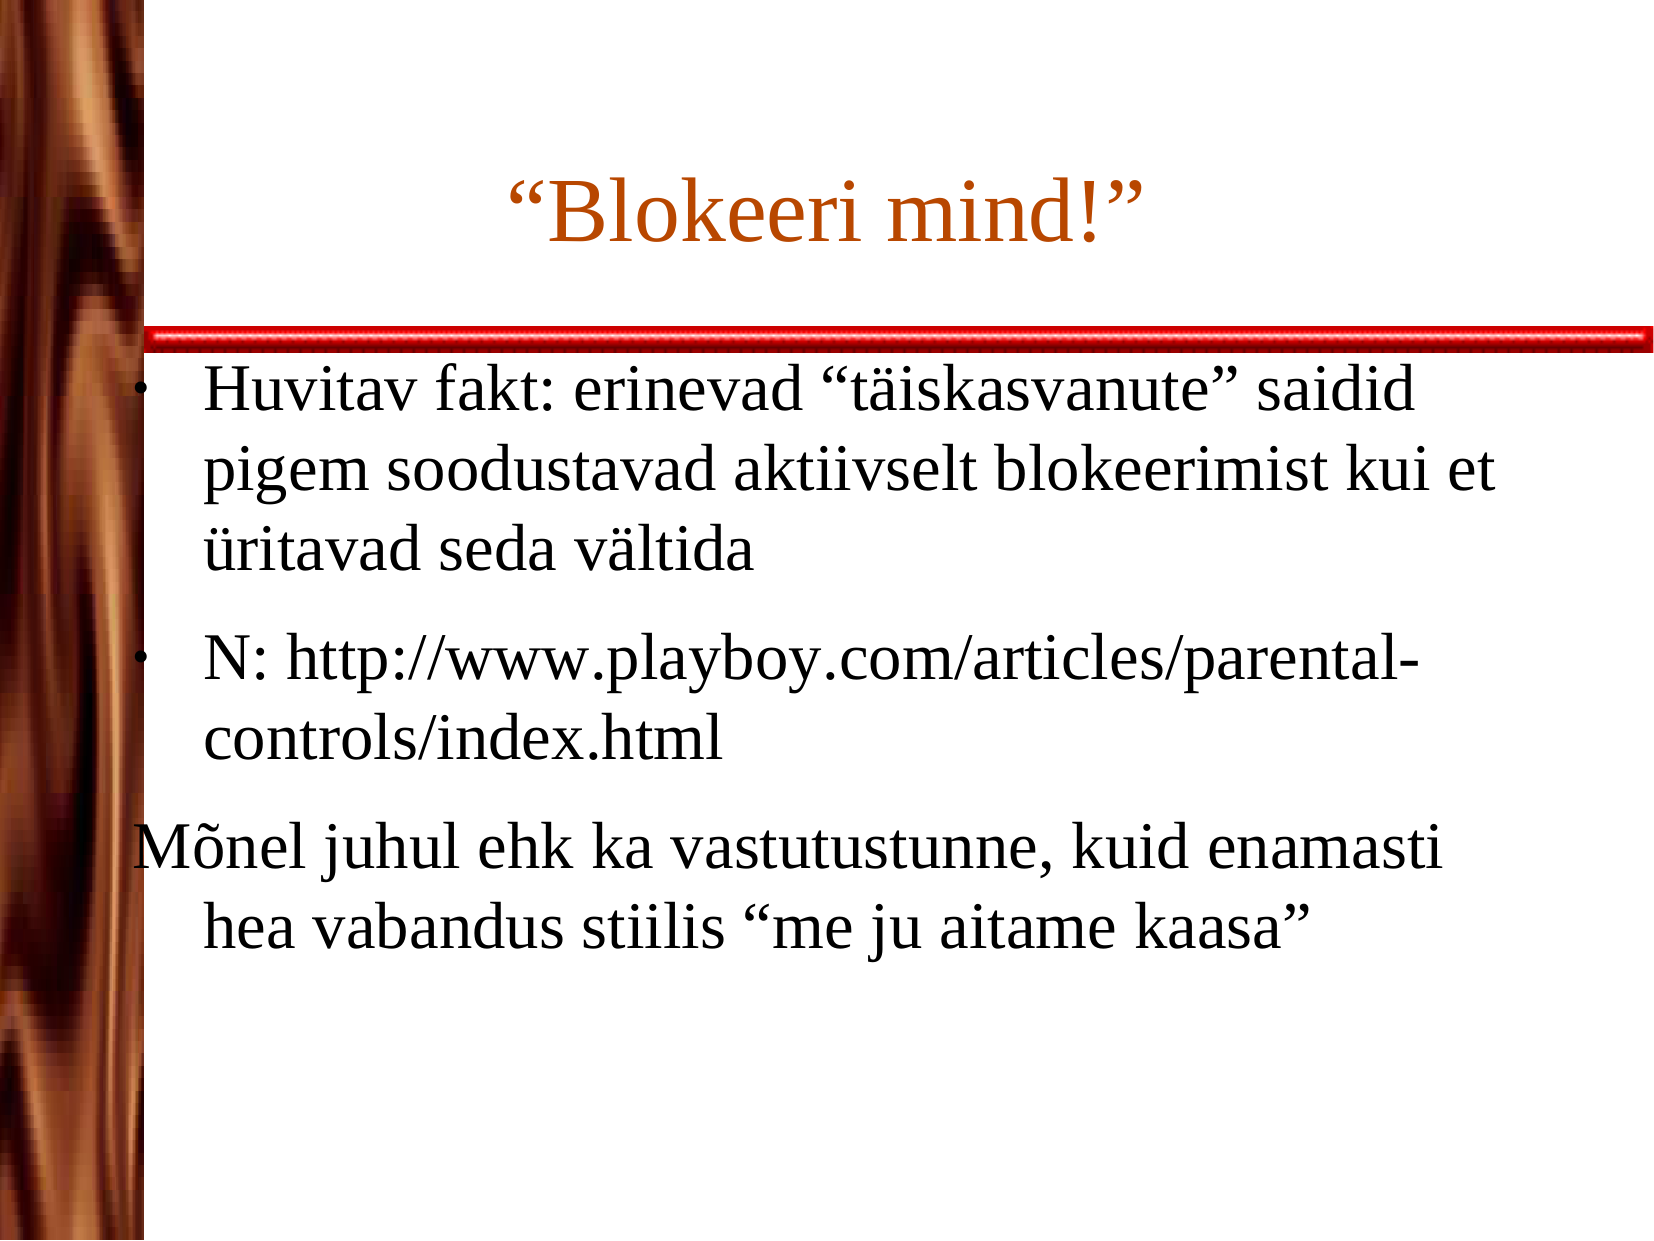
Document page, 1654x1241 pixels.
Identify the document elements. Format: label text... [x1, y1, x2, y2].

picture [0, 0, 1654, 1240]
title “Blokeeri mind!” [121, 98, 1533, 314]
list Huvitav fakt: erinevad “täiskasvanute” saidid pigem soodustavad aktiivselt blokeerimist kui et üritavad seda vältida N: http://www.playboy.com/articles/parental-controls/index.html Mõnel juhul ehk ka vastutustunne, kuid enamasti hea vabandus stiilis “me ju aitame kaasa” [121, 344, 1533, 1126]
